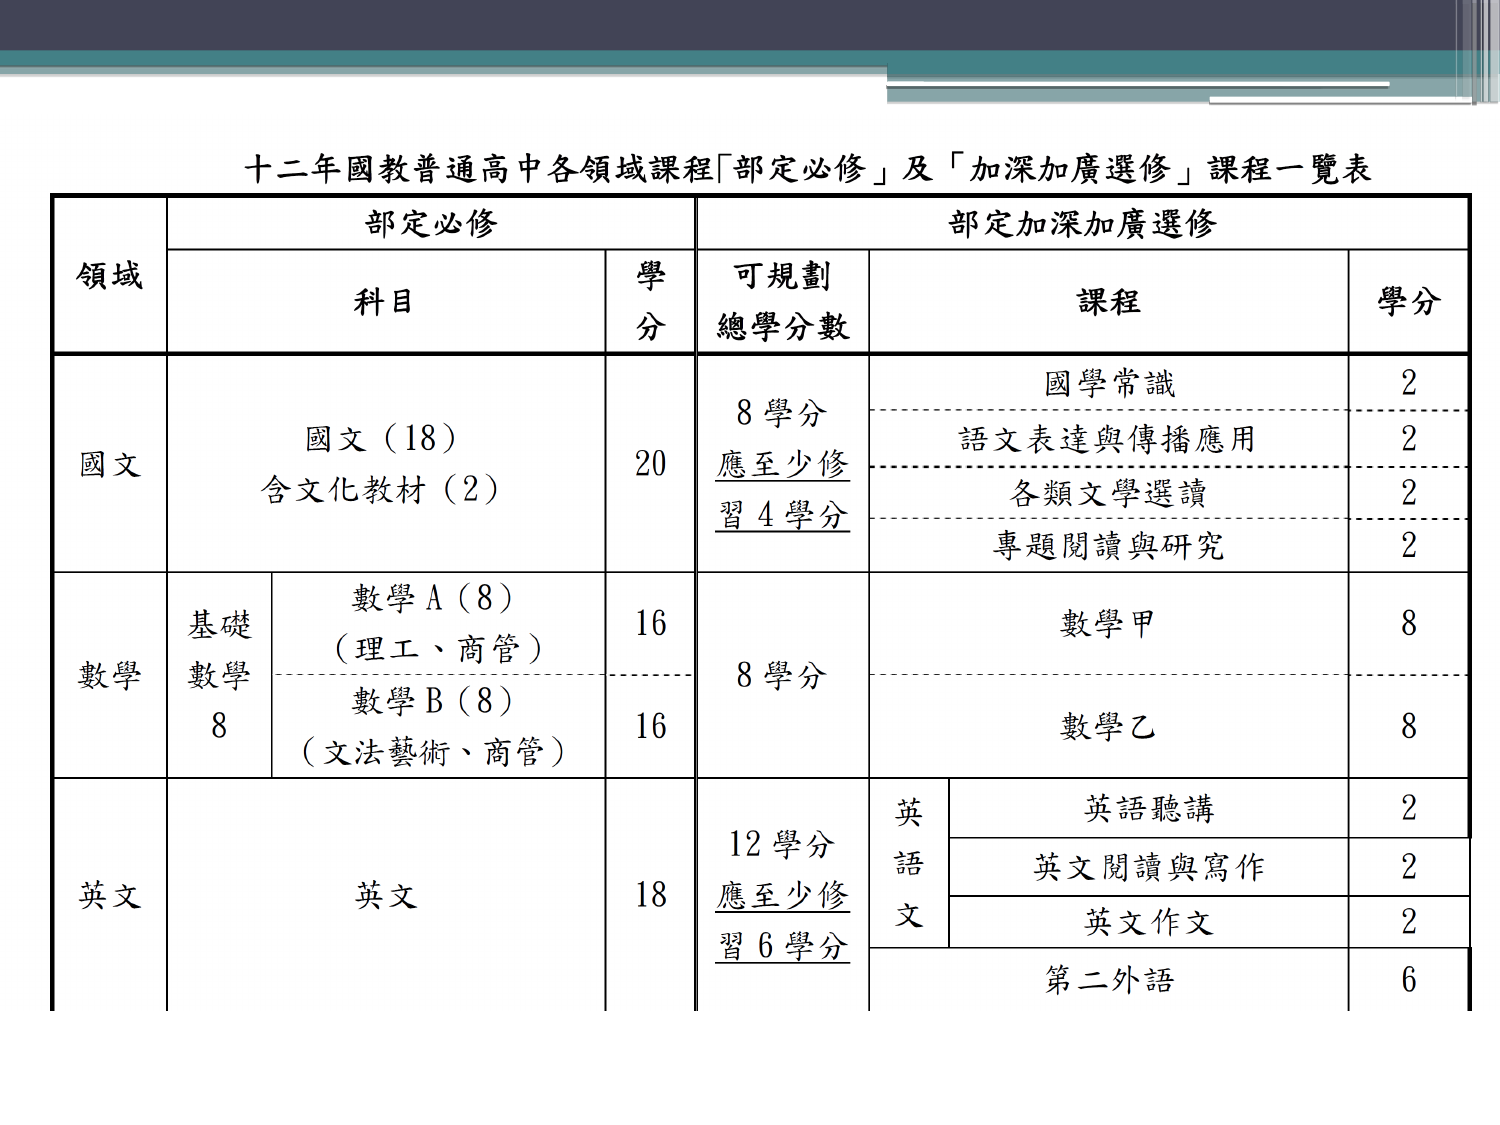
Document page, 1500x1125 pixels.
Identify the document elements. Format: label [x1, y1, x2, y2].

picture [0, 114, 1500, 1011]
